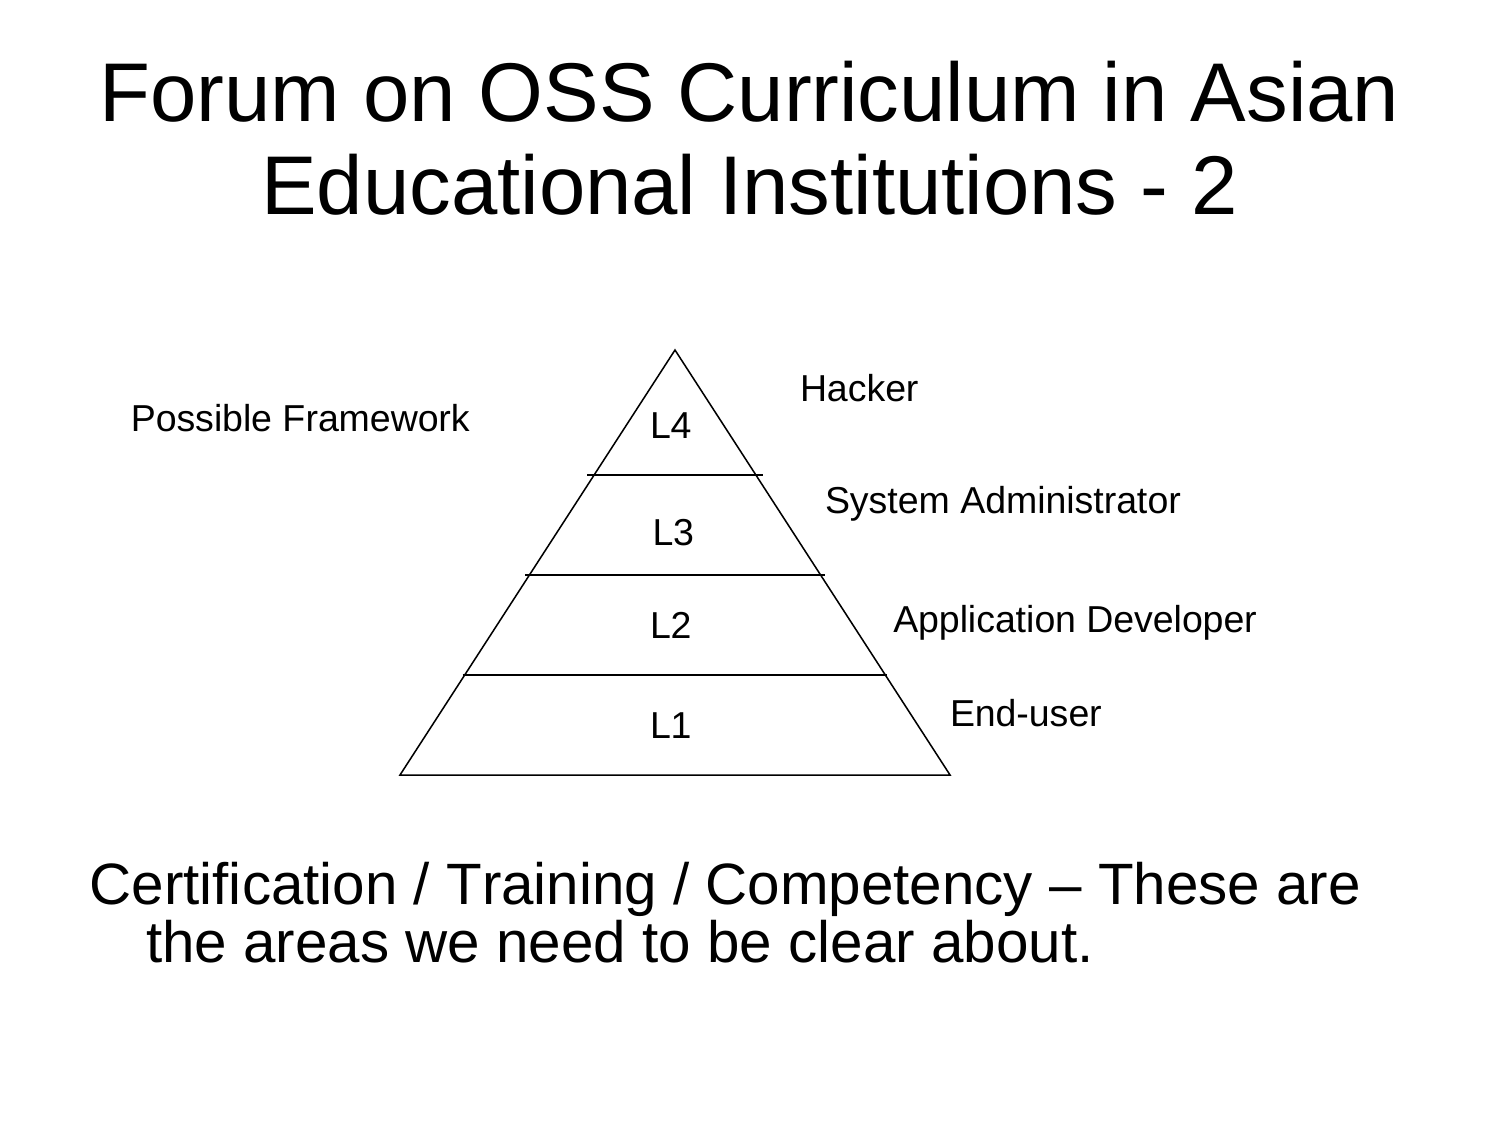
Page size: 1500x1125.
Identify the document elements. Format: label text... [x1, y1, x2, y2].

title Forum on OSS Curriculum in Asian Educational Institutions - 2 [75, 31, 1426, 247]
text_box Hacker [785, 355, 934, 417]
text_box End-user [935, 680, 1117, 742]
text_box L3 [637, 499, 710, 561]
text_box L2 [635, 593, 707, 654]
text_box L1 [635, 693, 707, 754]
text_box Possible Framework [116, 386, 538, 447]
text_box L4 [635, 393, 707, 454]
list Certification / Training / Competency – These are the areas we need to be clear about. [75, 849, 1426, 1006]
text_box System Administrator [810, 468, 1196, 529]
text_box Application Developer [878, 587, 1288, 648]
